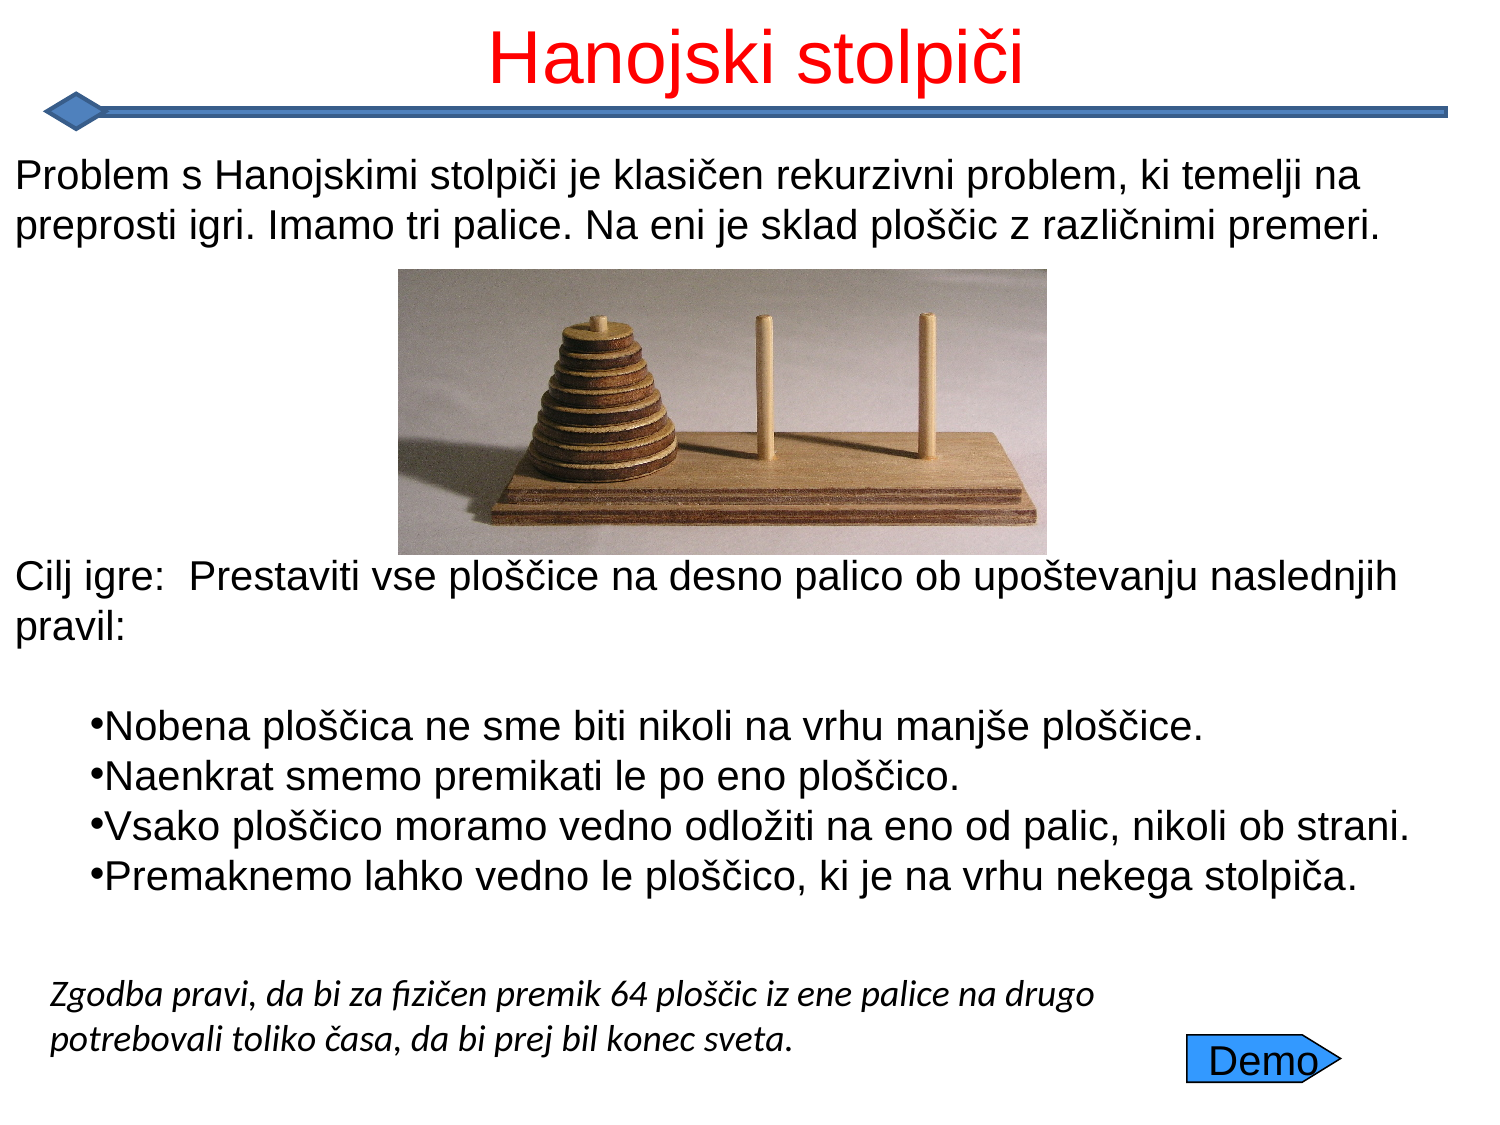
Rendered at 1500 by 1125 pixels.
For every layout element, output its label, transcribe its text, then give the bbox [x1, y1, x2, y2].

picture [398, 269, 1047, 555]
text_box Zgodba pravi, da bi za fizičen premik 64 ploščic iz ene palice na drugo potrebovali toliko časa, da bi prej bil konec sveta. [35, 960, 1290, 1067]
title Hanojski stolpiči [82, 0, 1433, 108]
text_box Problem s Hanojskimi stolpiči je klasičen rekurzivni problem, ki temelji na preprosti igri. Imamo tri palice. Na eni je sklad ploščic z različnimi premeri. Cilj igre: Prestaviti vse ploščice na desno palico ob upoštevanju naslednjih pravil: Nobena ploščica ne sme biti nikoli na vrhu manjše ploščice. Naenkrat smemo premikati le po eno ploščico. Vsako ploščico moramo vedno odložiti na eno od palic, nikoli ob strani. Premaknemo lahko vedno le ploščico, ki je na vrhu nekega stolpiča. [0, 140, 1441, 907]
text_box Demo [1186, 1034, 1341, 1083]
